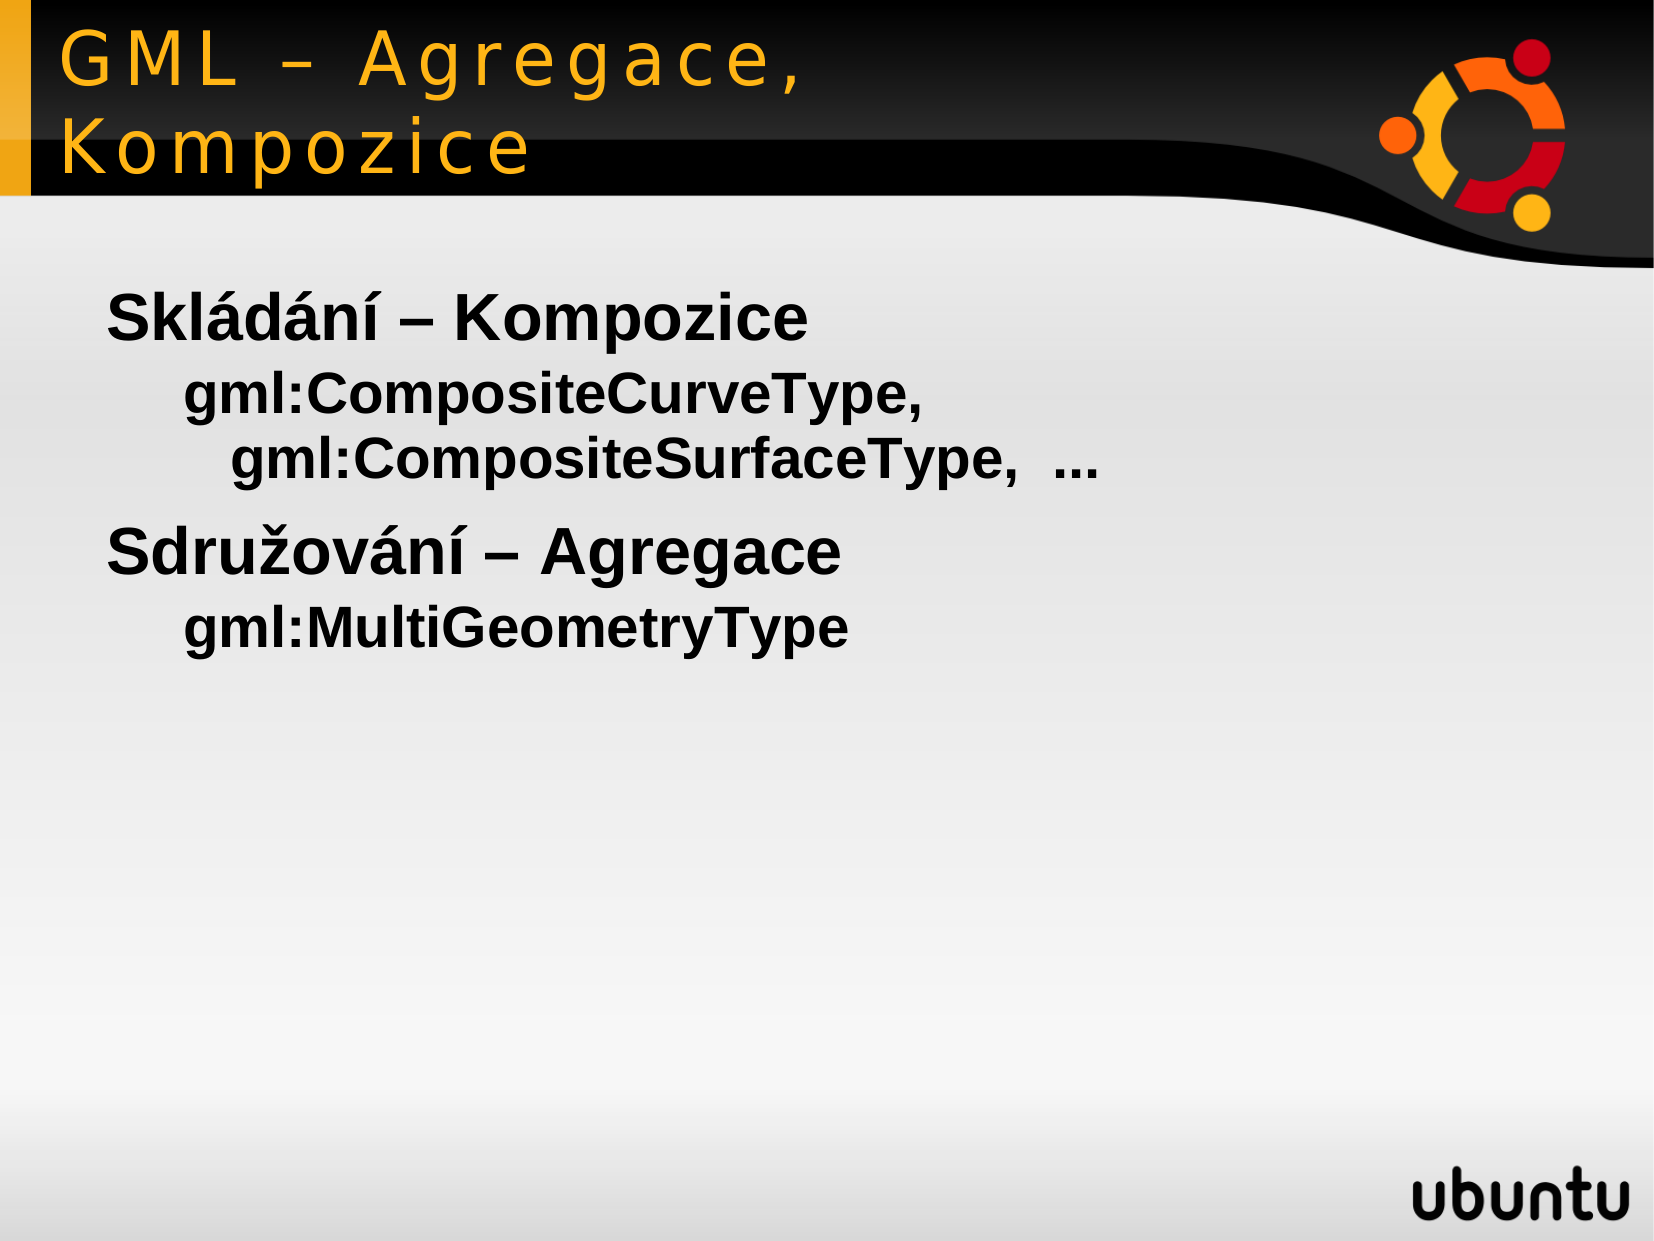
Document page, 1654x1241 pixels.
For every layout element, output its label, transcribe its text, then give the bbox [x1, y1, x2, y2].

picture [0, 0, 1654, 1241]
list Skládání – Kompozice gml:CompositeCurveType, gml:CompositeSurfaceType, ... Sdružování – Agregace gml:MultiGeometryType [88, 279, 1577, 1099]
title GML – Agregace, Kompozice [59, 16, 1270, 191]
